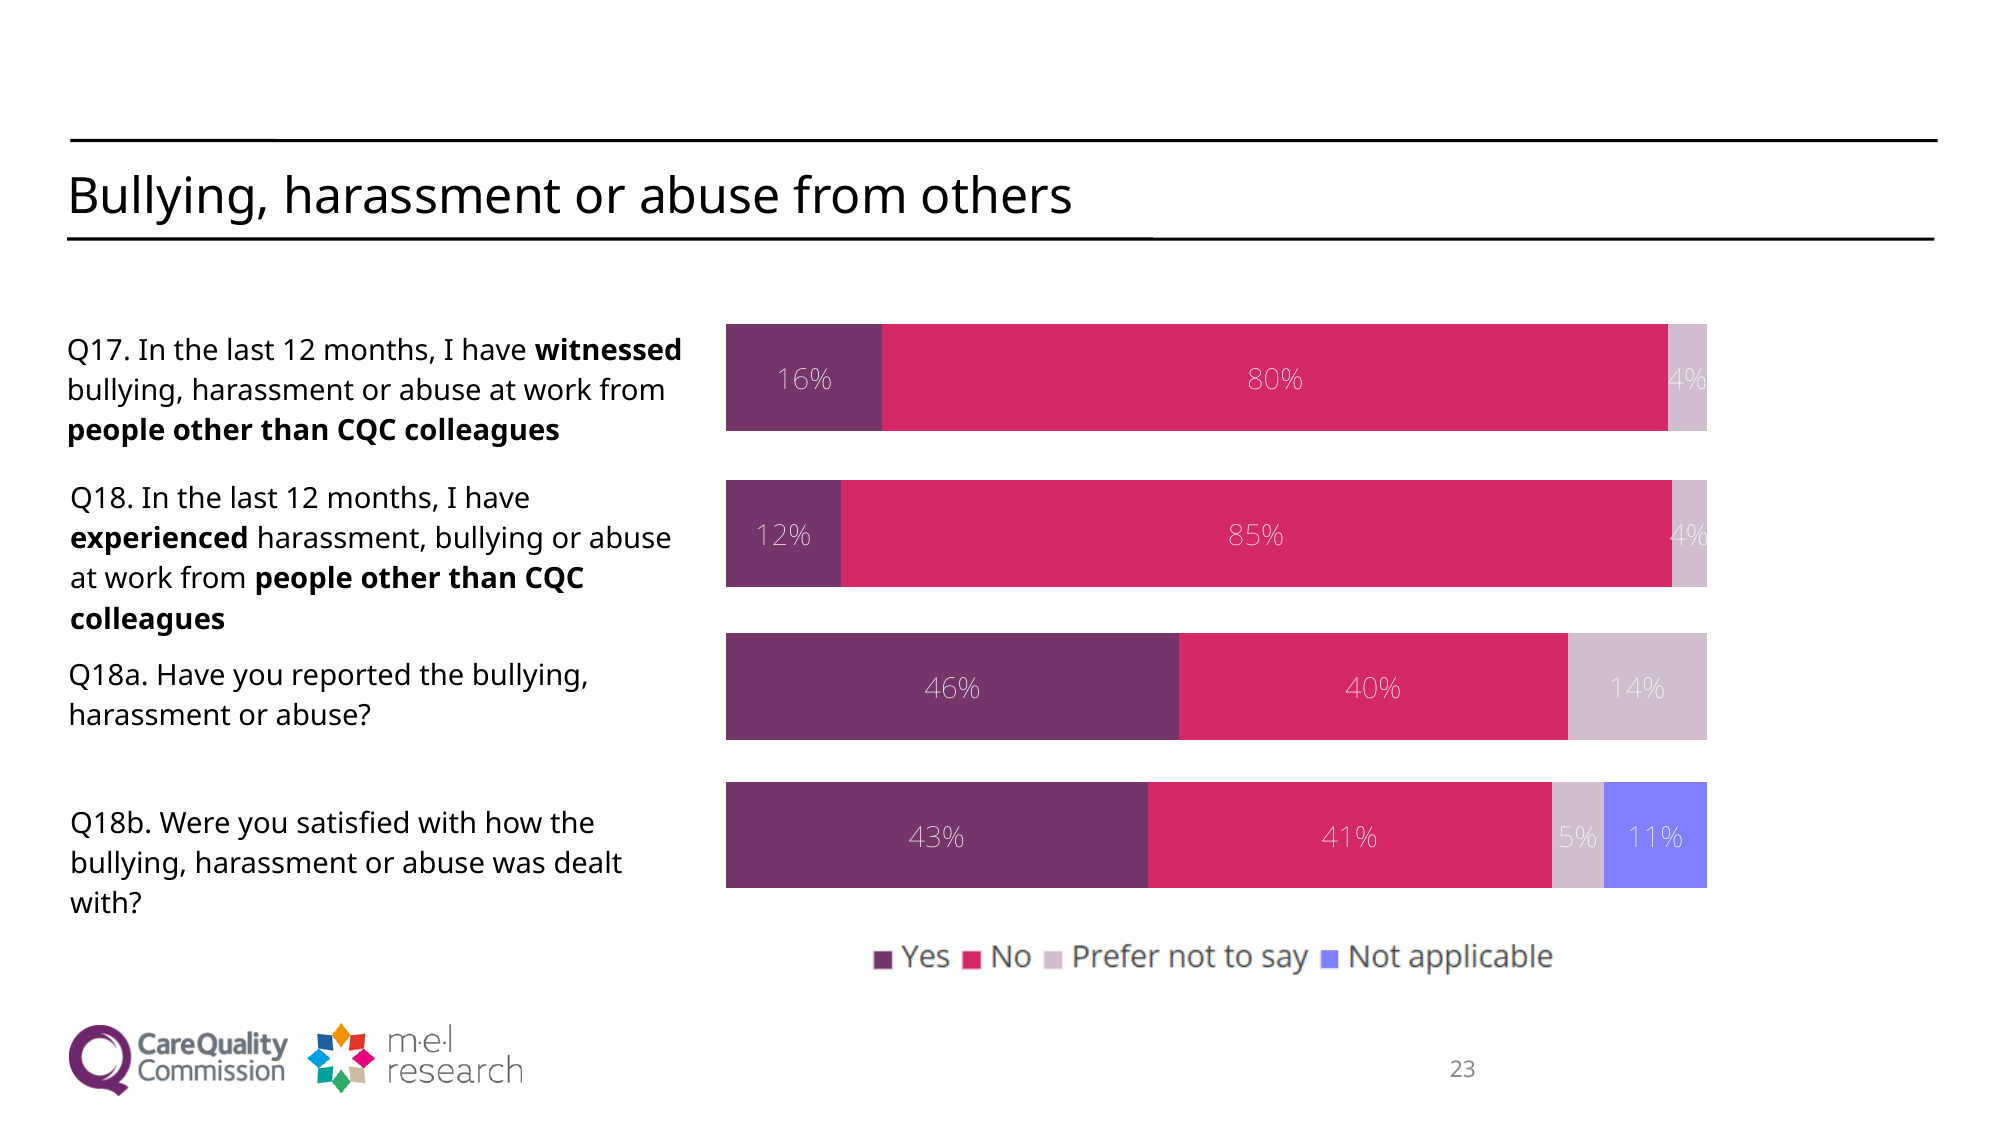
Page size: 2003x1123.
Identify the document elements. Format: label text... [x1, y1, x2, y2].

text_box Q18b. Were you satisfied with how the bullying, harassment or abuse was dealt with? [70, 797, 695, 920]
text_box Q18. In the last 12 months, I have experienced harassment, bullying or abuse at work from people other than CQC colleagues [70, 472, 695, 635]
text_box Q17. In the last 12 months, I have witnessed bullying, harassment or abuse at work from people other than CQC colleagues [67, 323, 715, 446]
picture [307, 1023, 522, 1093]
text_box Q18a. Have you reported the bullying, harassment or abuse? [68, 648, 715, 731]
title Bullying, harassment or abuse from others [67, 143, 1935, 232]
picture [715, 281, 1711, 979]
picture [67, 1023, 291, 1099]
text_box 23 [1434, 1039, 1902, 1100]
